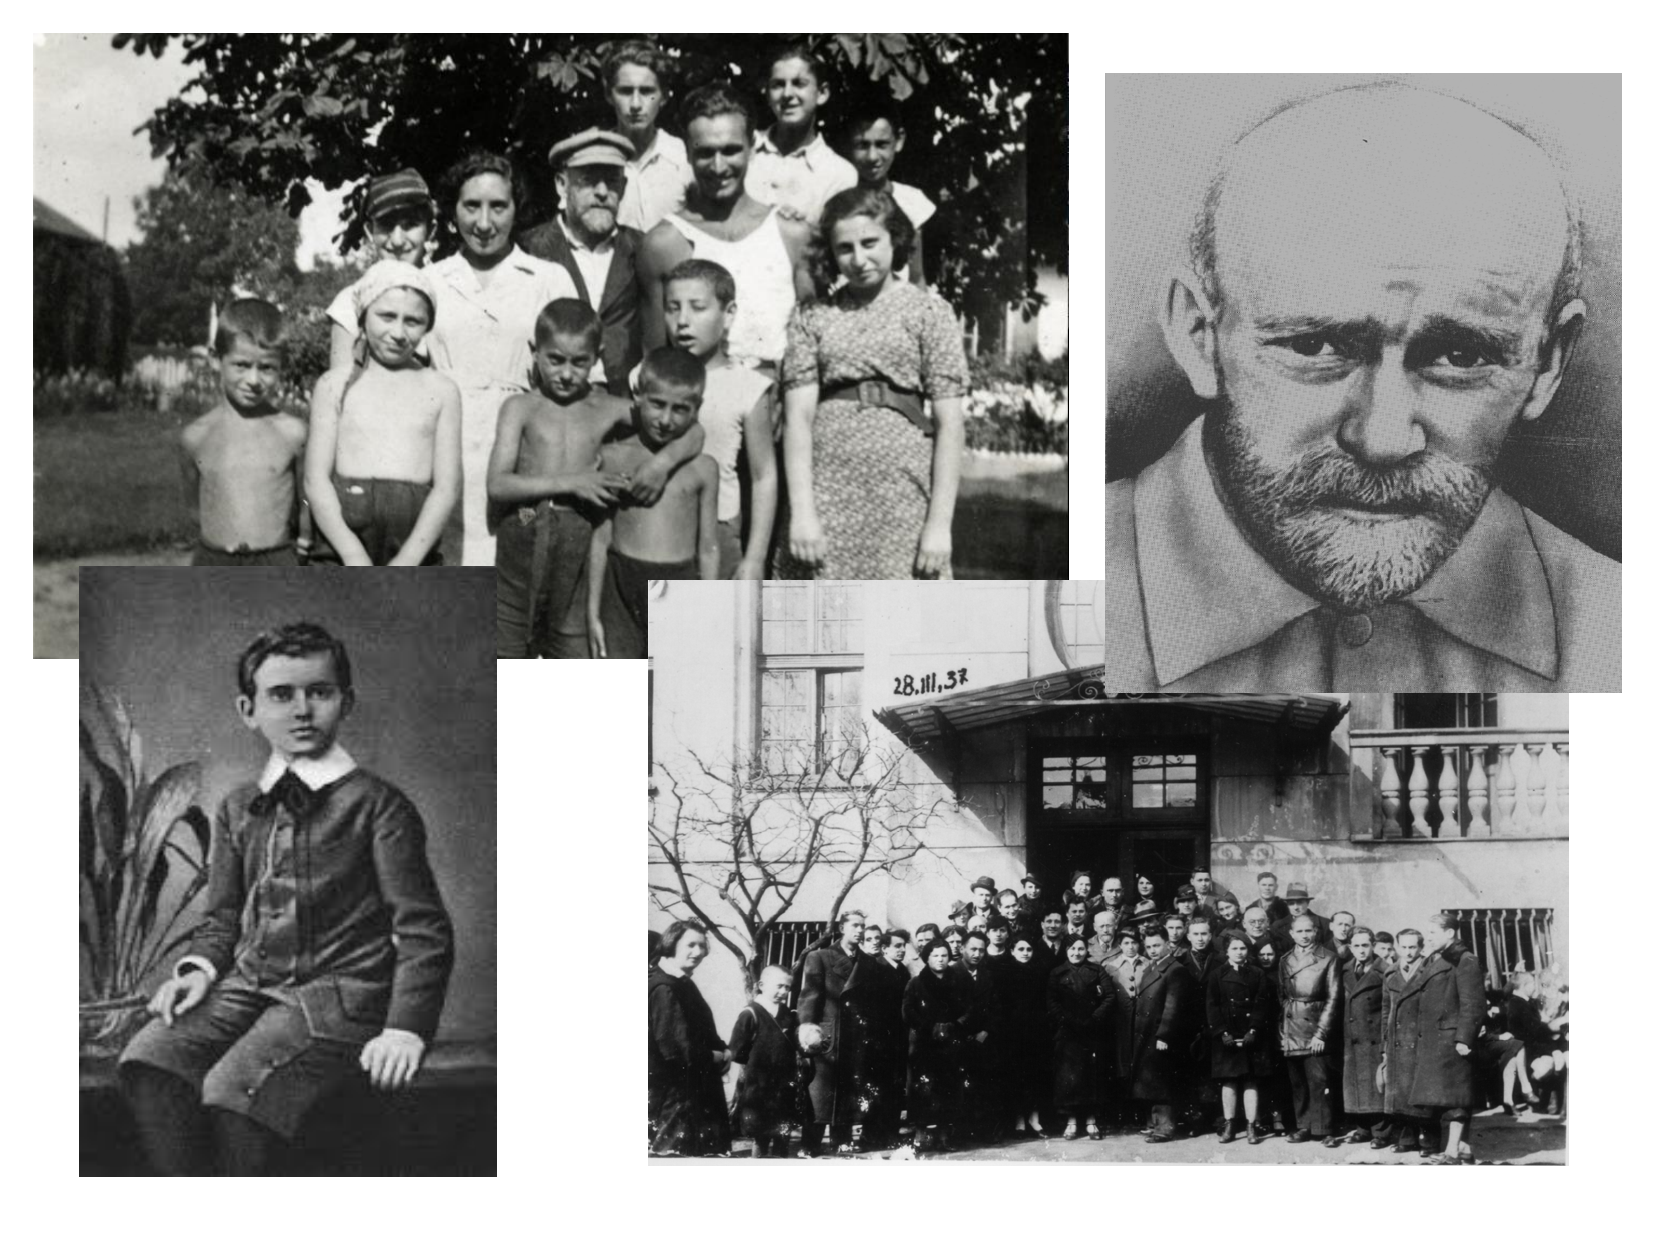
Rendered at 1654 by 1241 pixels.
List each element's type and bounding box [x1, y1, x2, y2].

picture [33, 33, 1622, 1177]
